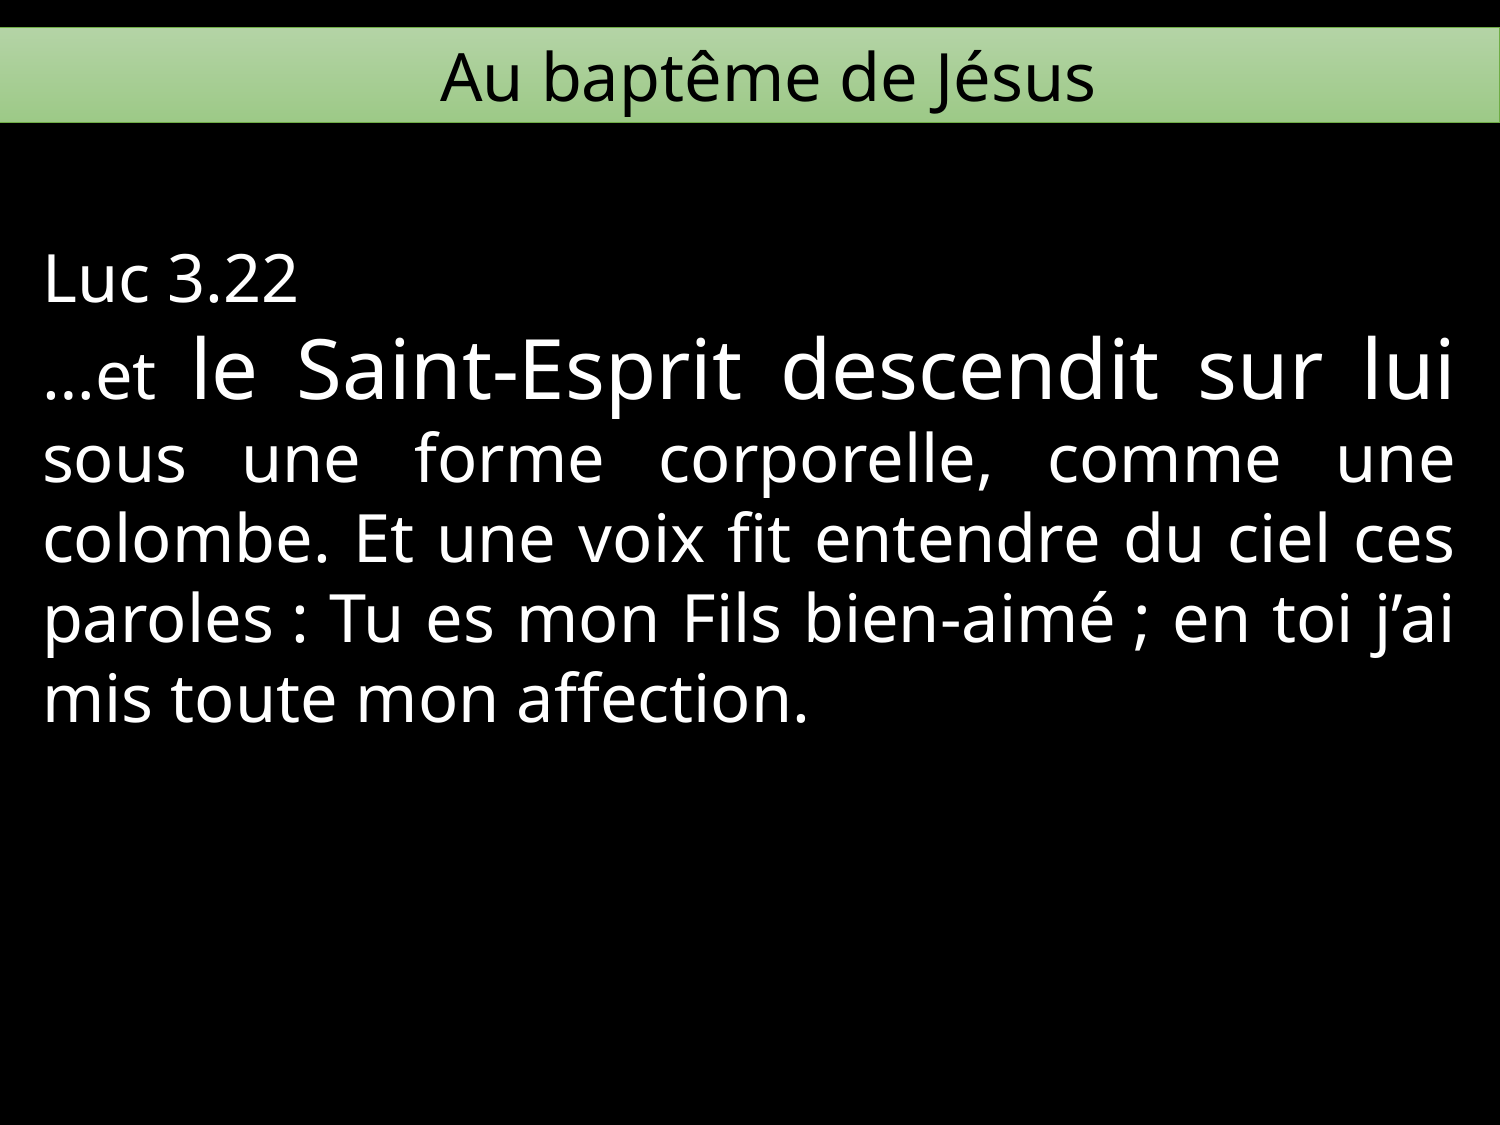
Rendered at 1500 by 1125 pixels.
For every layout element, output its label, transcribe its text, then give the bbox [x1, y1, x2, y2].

text_box Luc 3.22 …et le Saint-Esprit descendit sur lui sous une forme corporelle, comme une colombe. Et une voix fit entendre du ciel ces paroles : Tu es mon Fils bien-aimé ; en toi j’ai mis toute mon affection. [27, 228, 1473, 744]
text_box Au baptême de Jésus [0, 27, 1500, 123]
